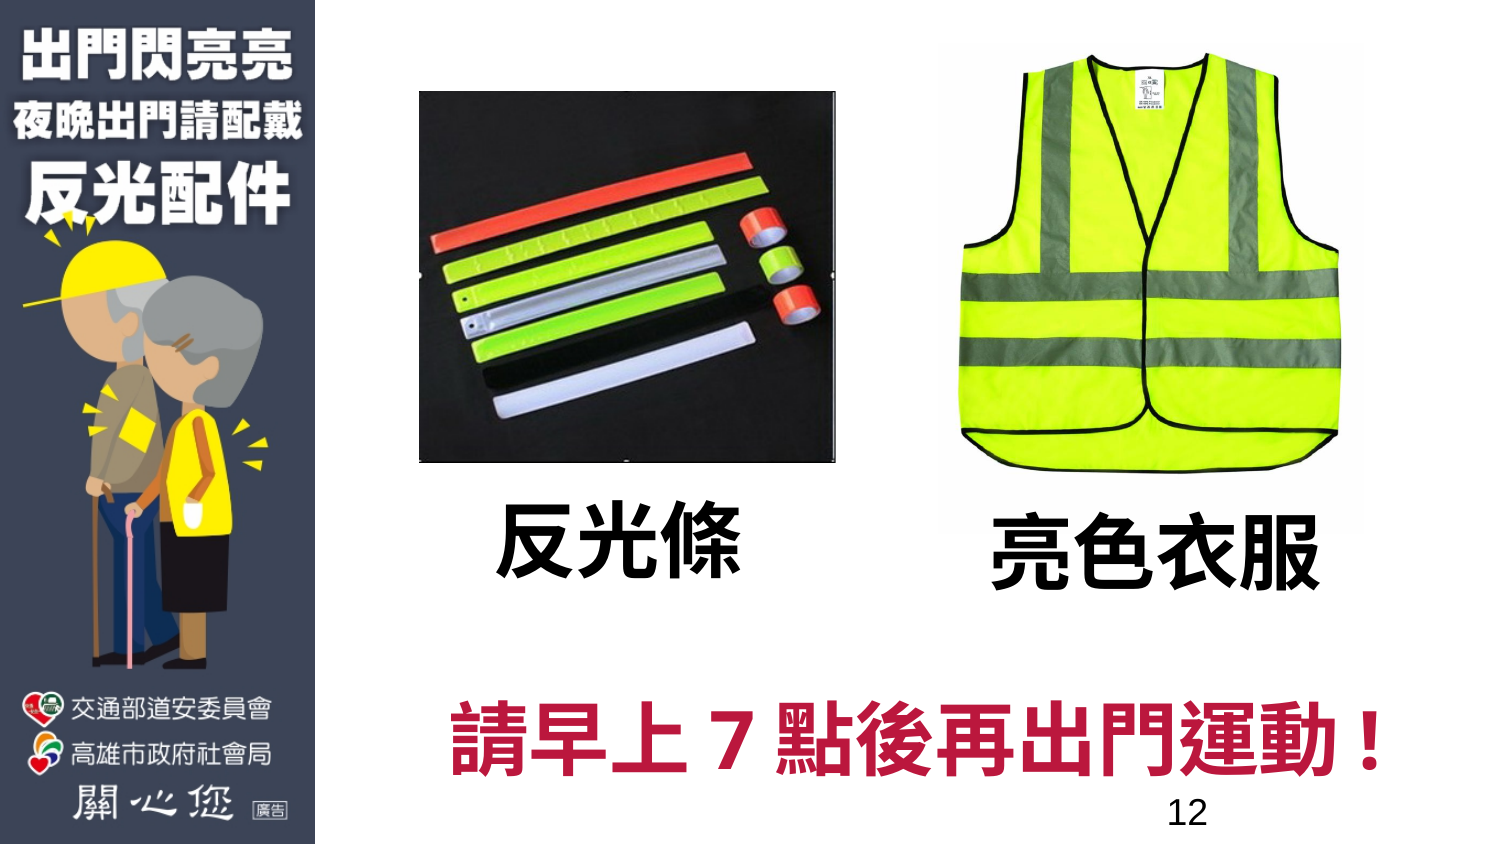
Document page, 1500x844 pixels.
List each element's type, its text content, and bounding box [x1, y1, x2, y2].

text_box 反光條 [478, 480, 786, 599]
text_box 請早上7點後再出門運動! [277, 681, 1500, 794]
text_box <編號> [1151, 787, 1490, 833]
picture [419, 91, 837, 463]
picture [938, 43, 1364, 534]
text_box 亮色衣服 [974, 492, 1341, 635]
picture [0, 0, 315, 844]
